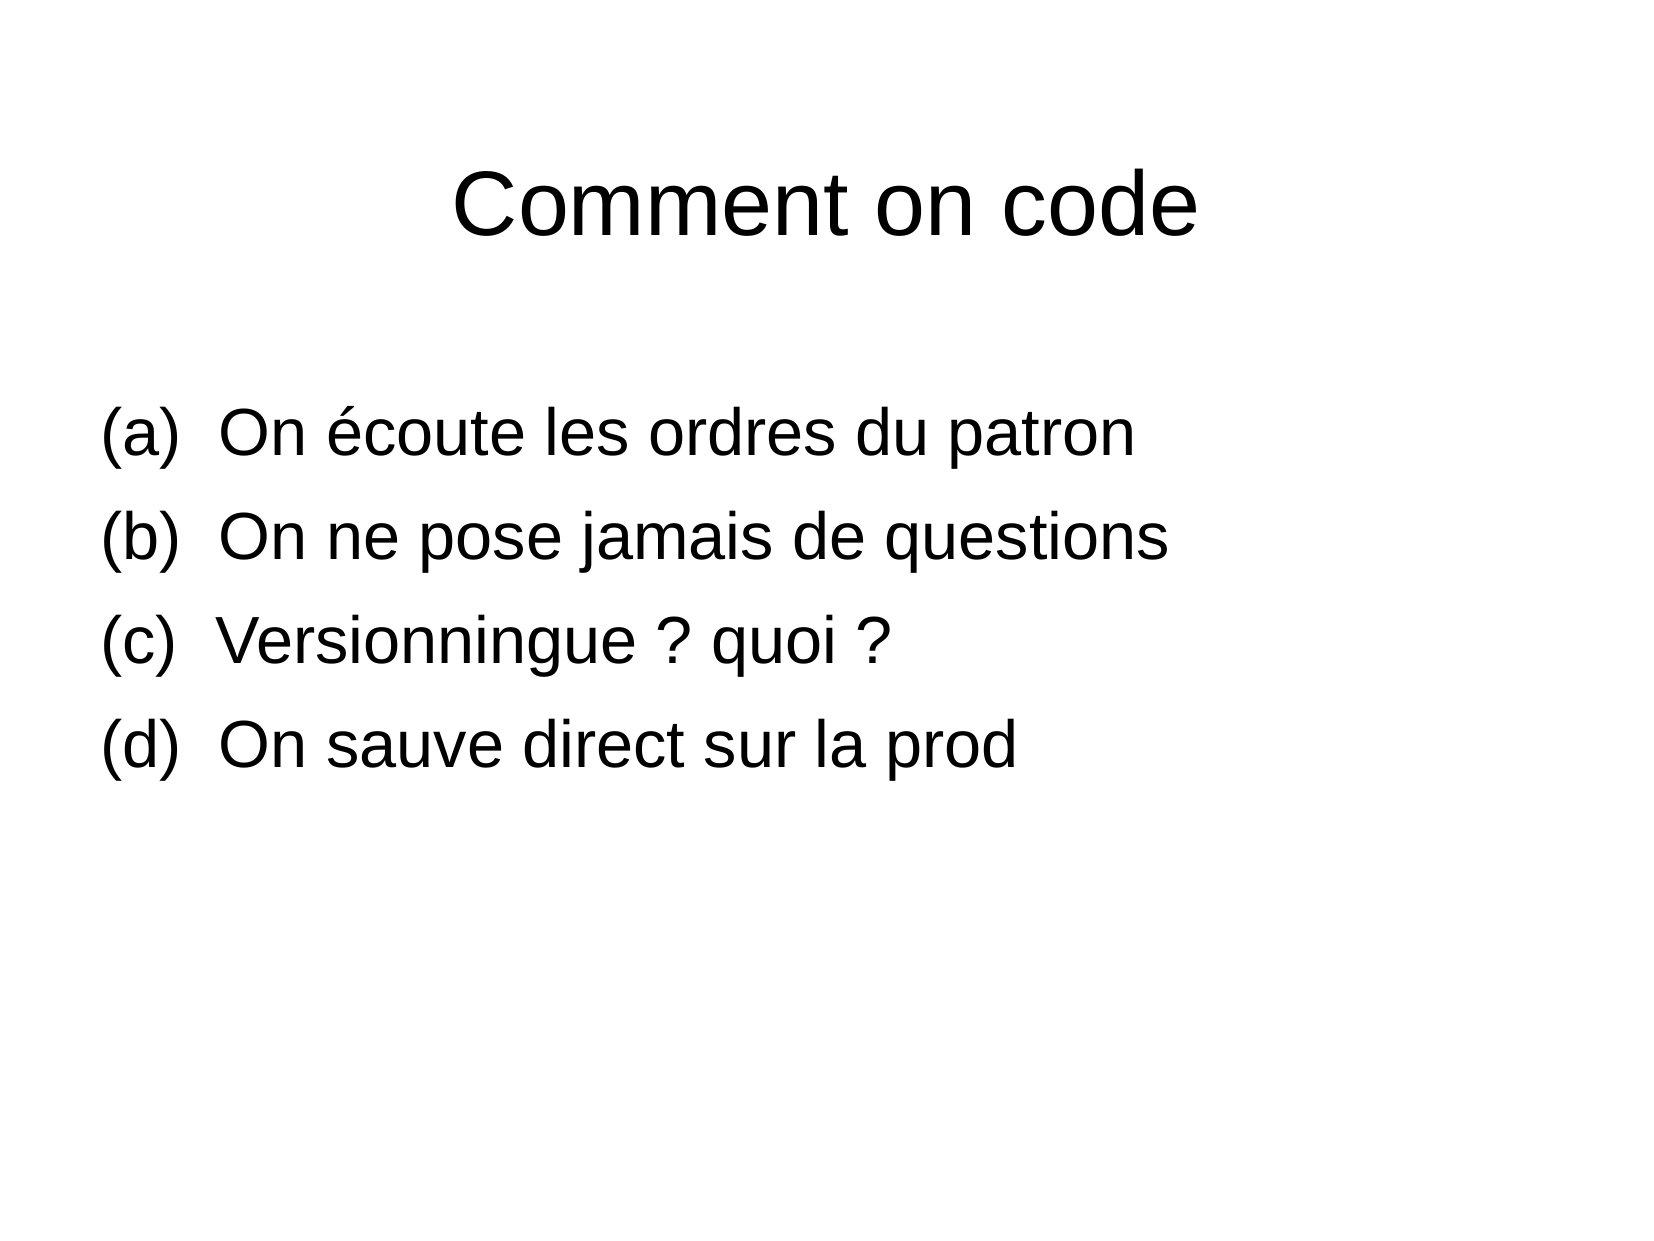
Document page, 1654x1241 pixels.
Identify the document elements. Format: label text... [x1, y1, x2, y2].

list On écoute les ordres du patron On ne pose jamais de questions Versionningue ? quoi ? On sauve direct sur la prod [82, 290, 1571, 1109]
title Comment on code [82, 49, 1571, 257]
